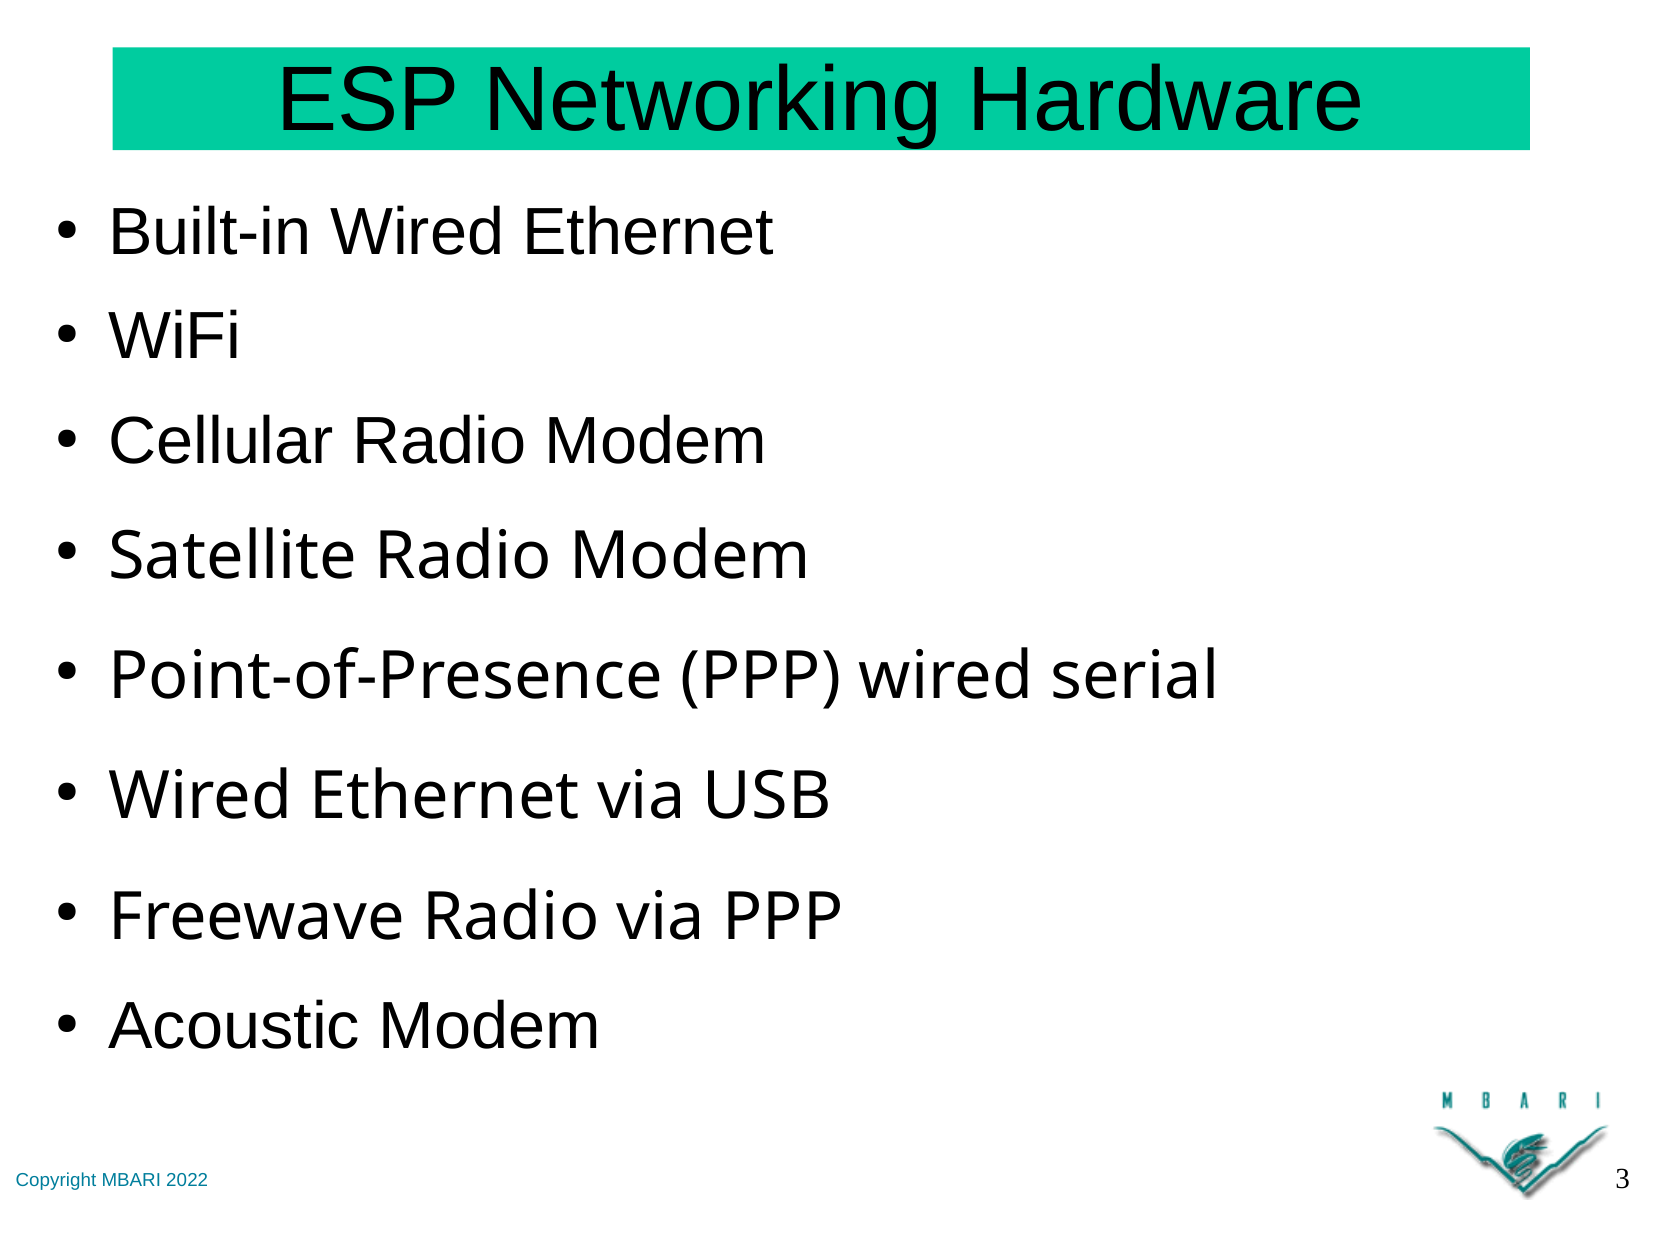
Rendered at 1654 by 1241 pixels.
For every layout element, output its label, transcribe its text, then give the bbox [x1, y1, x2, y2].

picture [1426, 1091, 1613, 1200]
title ESP Networking Hardware [112, 47, 1530, 151]
list Built-in Wired Ethernet WiFi Cellular Radio Modem Satellite Radio Modem Point-of-Presence (PPP) wired serial Wired Ethernet via USB Freewave Radio via PPP Acoustic Modem [37, 194, 1613, 1088]
